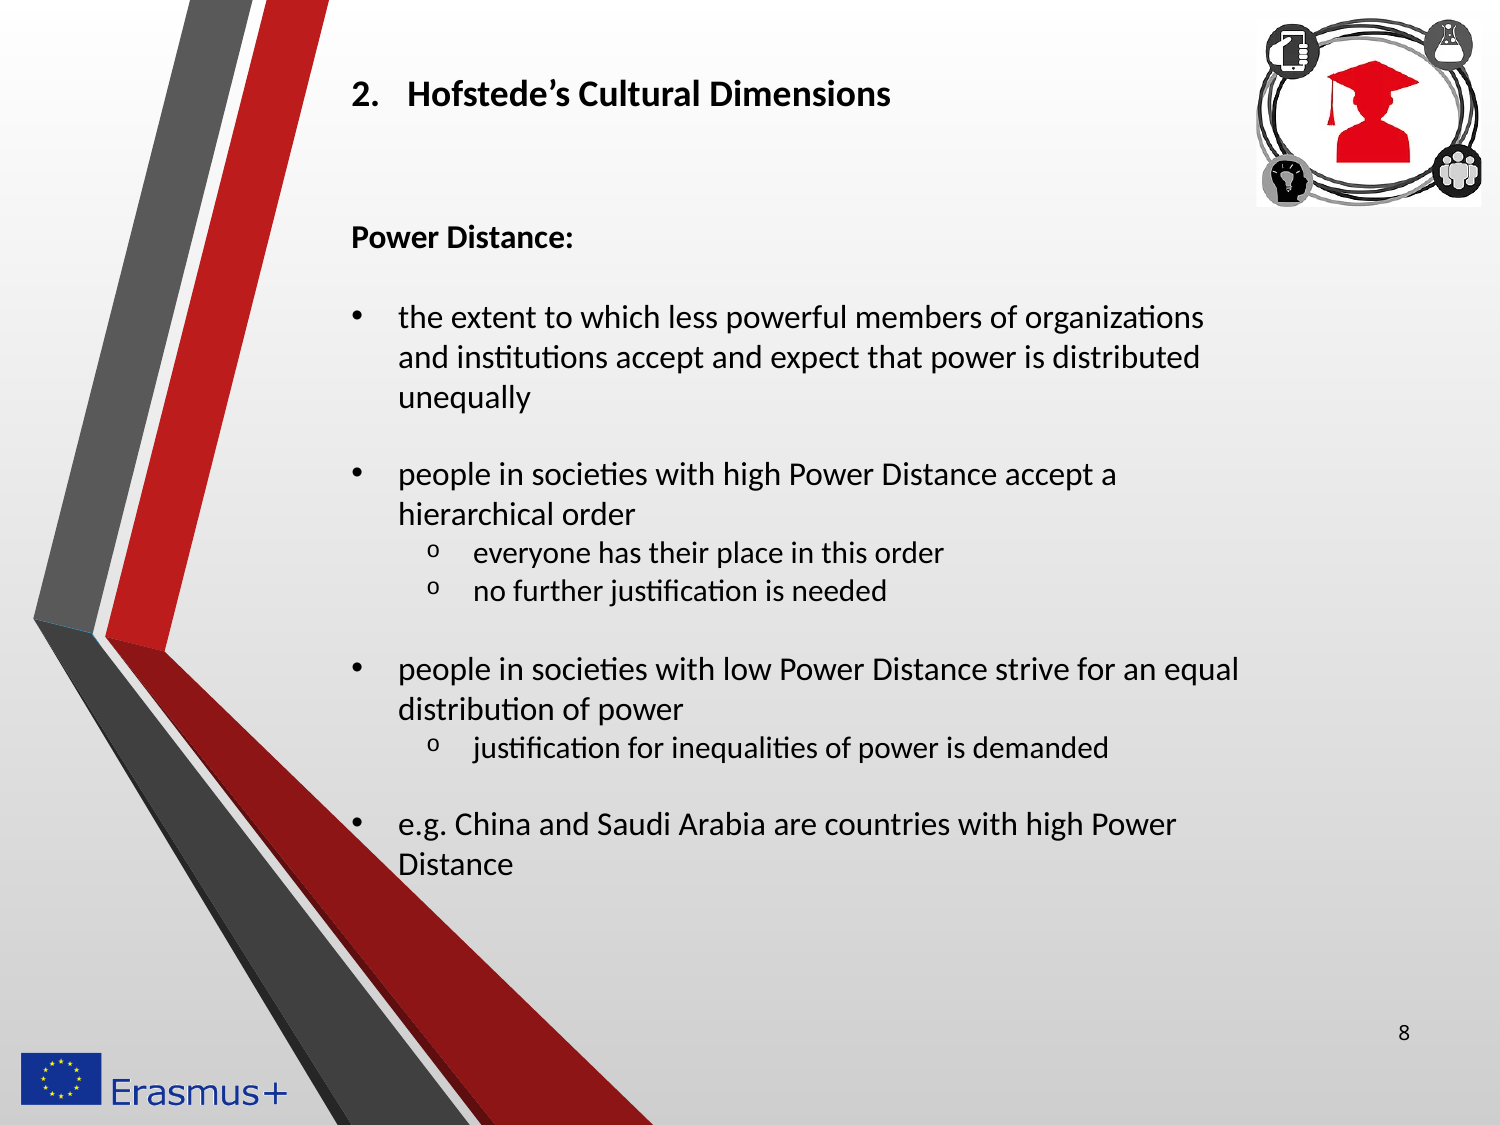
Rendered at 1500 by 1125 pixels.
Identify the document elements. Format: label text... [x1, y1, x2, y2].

picture [5, 1037, 302, 1120]
slide_number <numer> [1357, 1003, 1425, 1064]
text_box Power Distance: the extent to which less powerful members of organizations and institutions accept and expect that power is distributed unequally people in societies with high Power Distance accept a hierarchical order everyone has their place in this order no further justification is needed people in societies with low Power Distance strive for an equal distribution of power justification for inequalities of power is demanded e.g. China and Saudi Arabia are countries with high Power Distance [336, 208, 1258, 930]
chart [1257, 19, 1483, 209]
picture [1256, 18, 1482, 207]
text_box Hofstede’s Cultural Dimensions [336, 61, 1247, 122]
